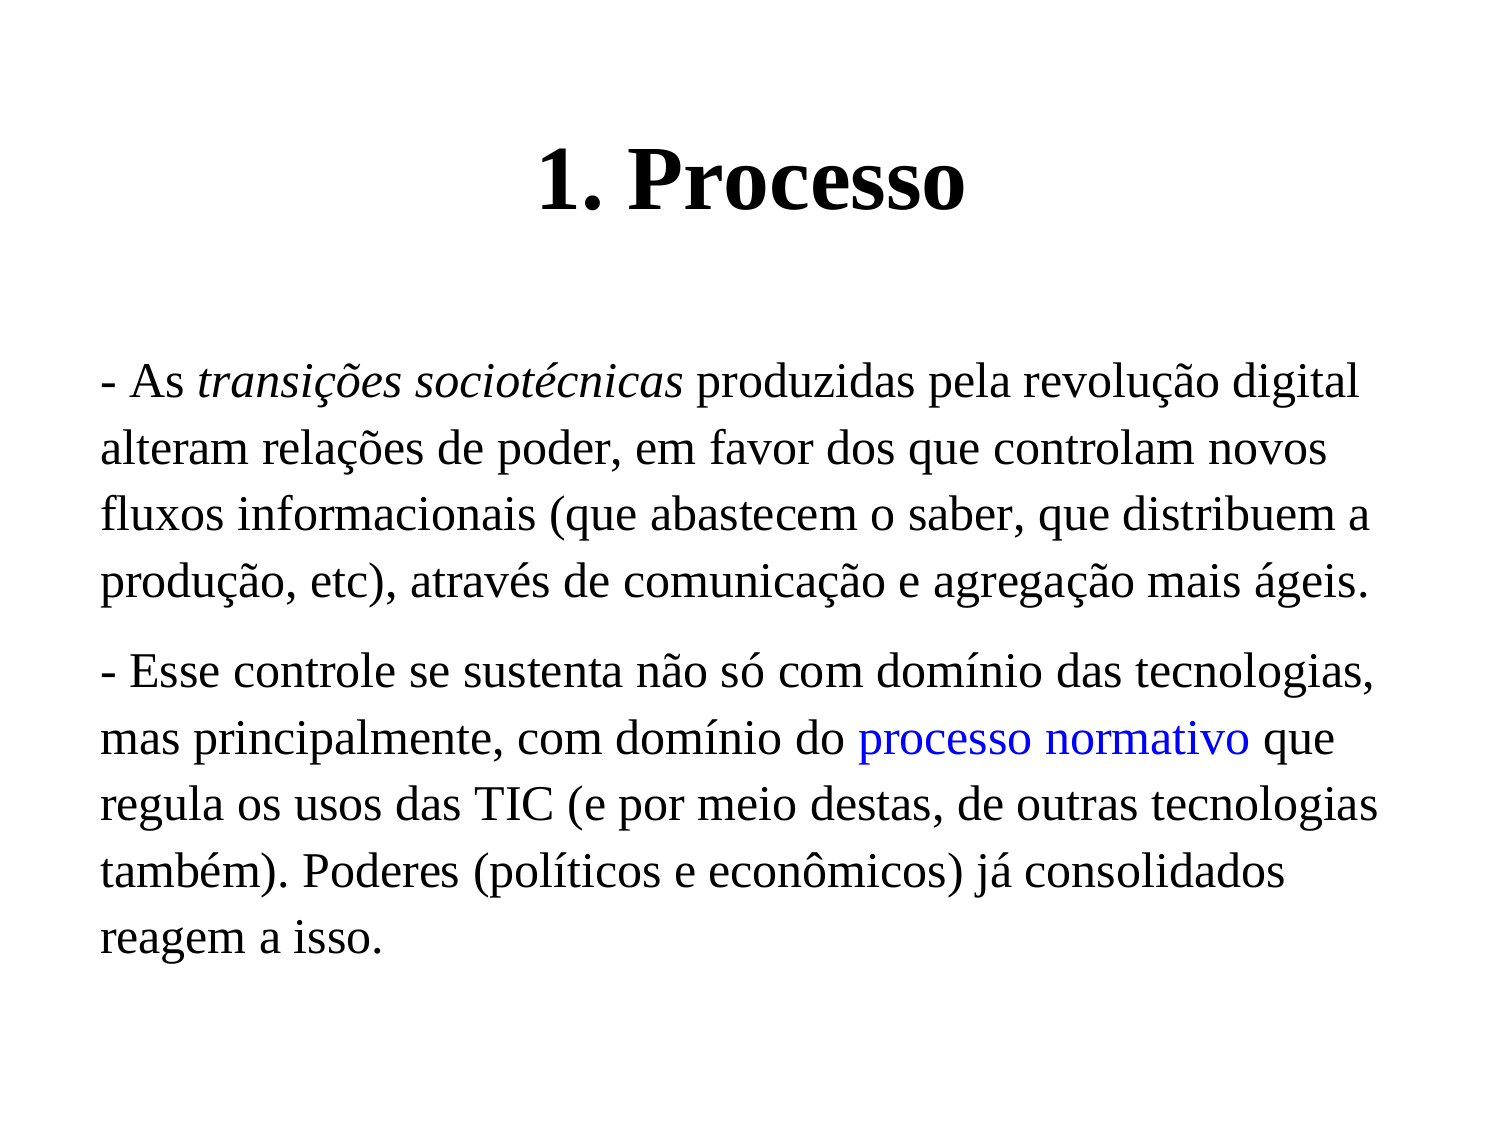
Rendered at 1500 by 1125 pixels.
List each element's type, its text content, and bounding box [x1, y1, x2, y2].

title 1. Processo [87, 52, 1416, 307]
text_box - As transições sociotécnicas produzidas pela revolução digital alteram relações de poder, em favor dos que controlam novos fluxos informacionais (que abastecem o saber, que distribuem a produção, etc), através de comunicação e agregação mais ágeis. - Esse controle se sustenta não só com domínio das tecnologias, mas principalmente, com domínio do processo normativo que regula os usos das TIC (e por meio destas, de outras tecnologias também). Poderes (políticos e econômicos) já consolidados reagem a isso. [85, 334, 1409, 973]
